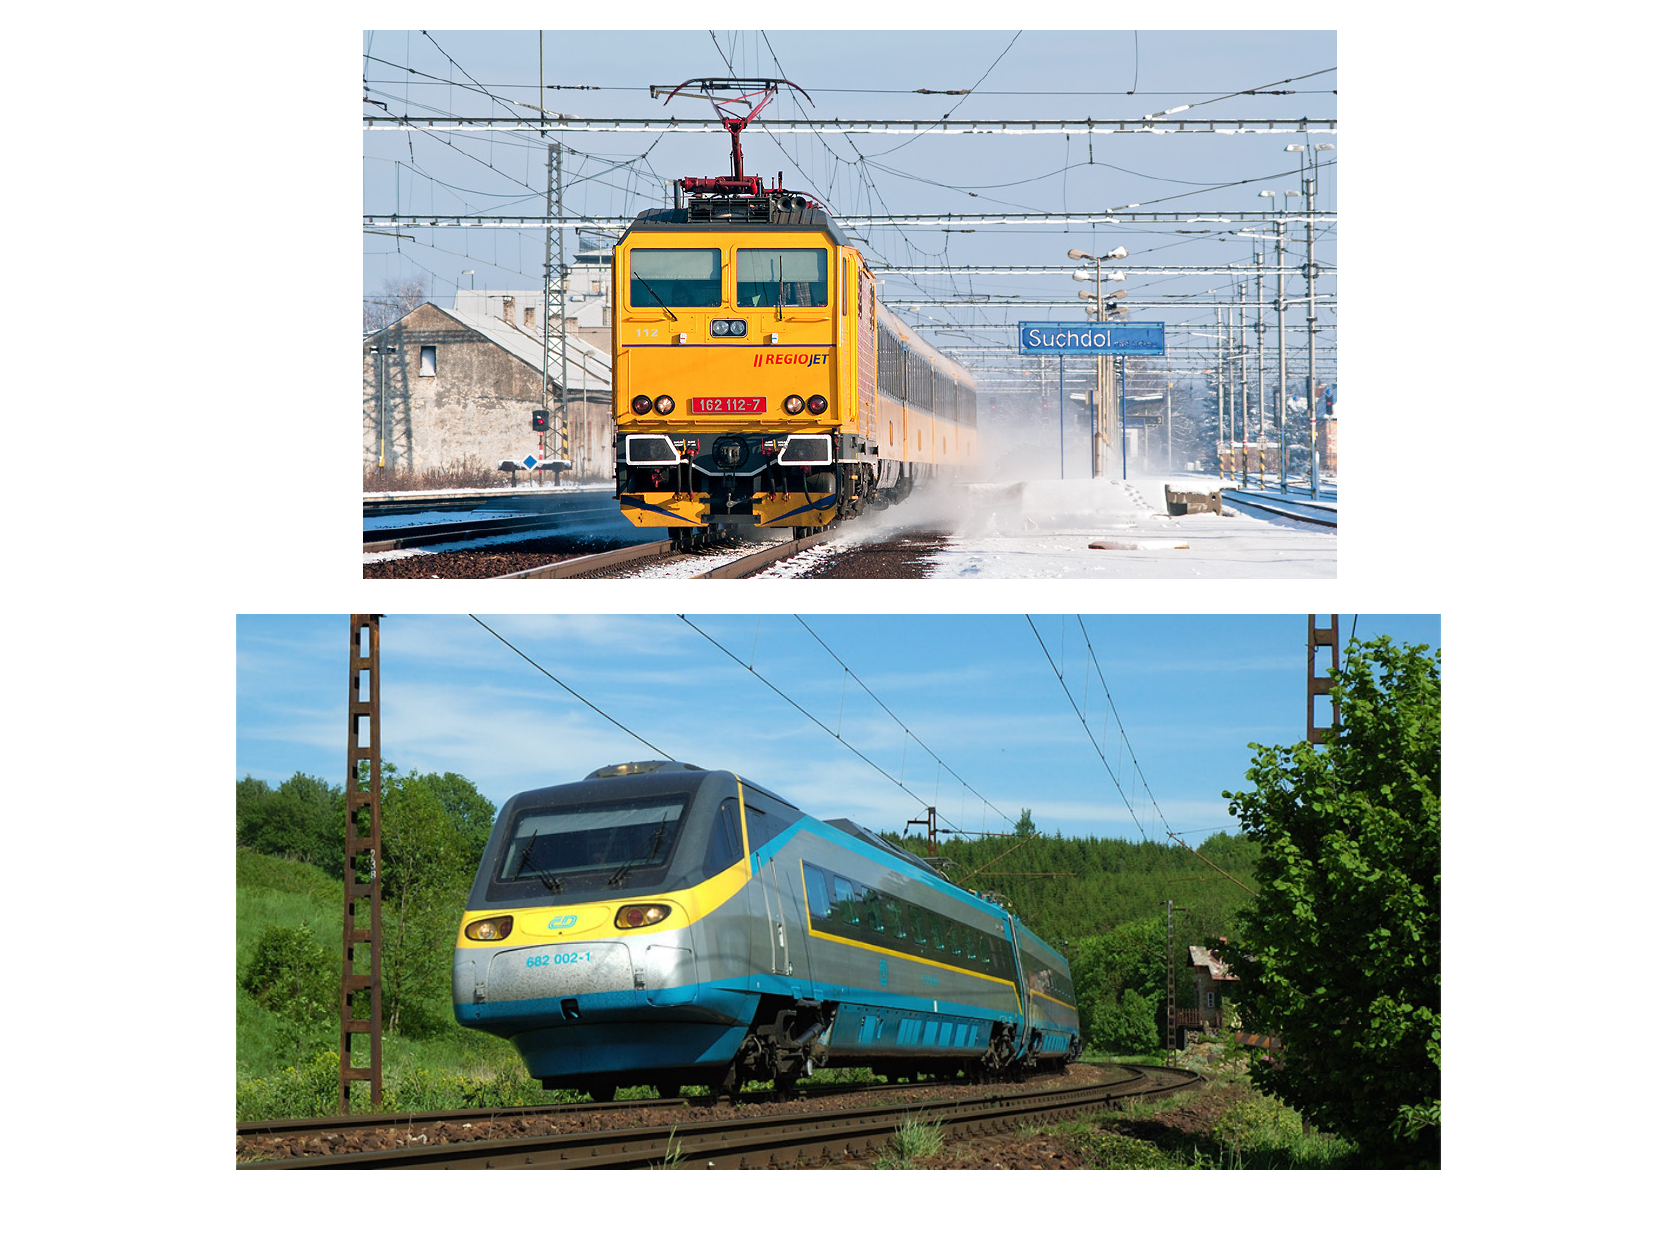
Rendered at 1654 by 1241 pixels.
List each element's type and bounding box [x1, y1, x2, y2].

picture [236, 614, 1441, 1170]
picture [363, 30, 1337, 579]
